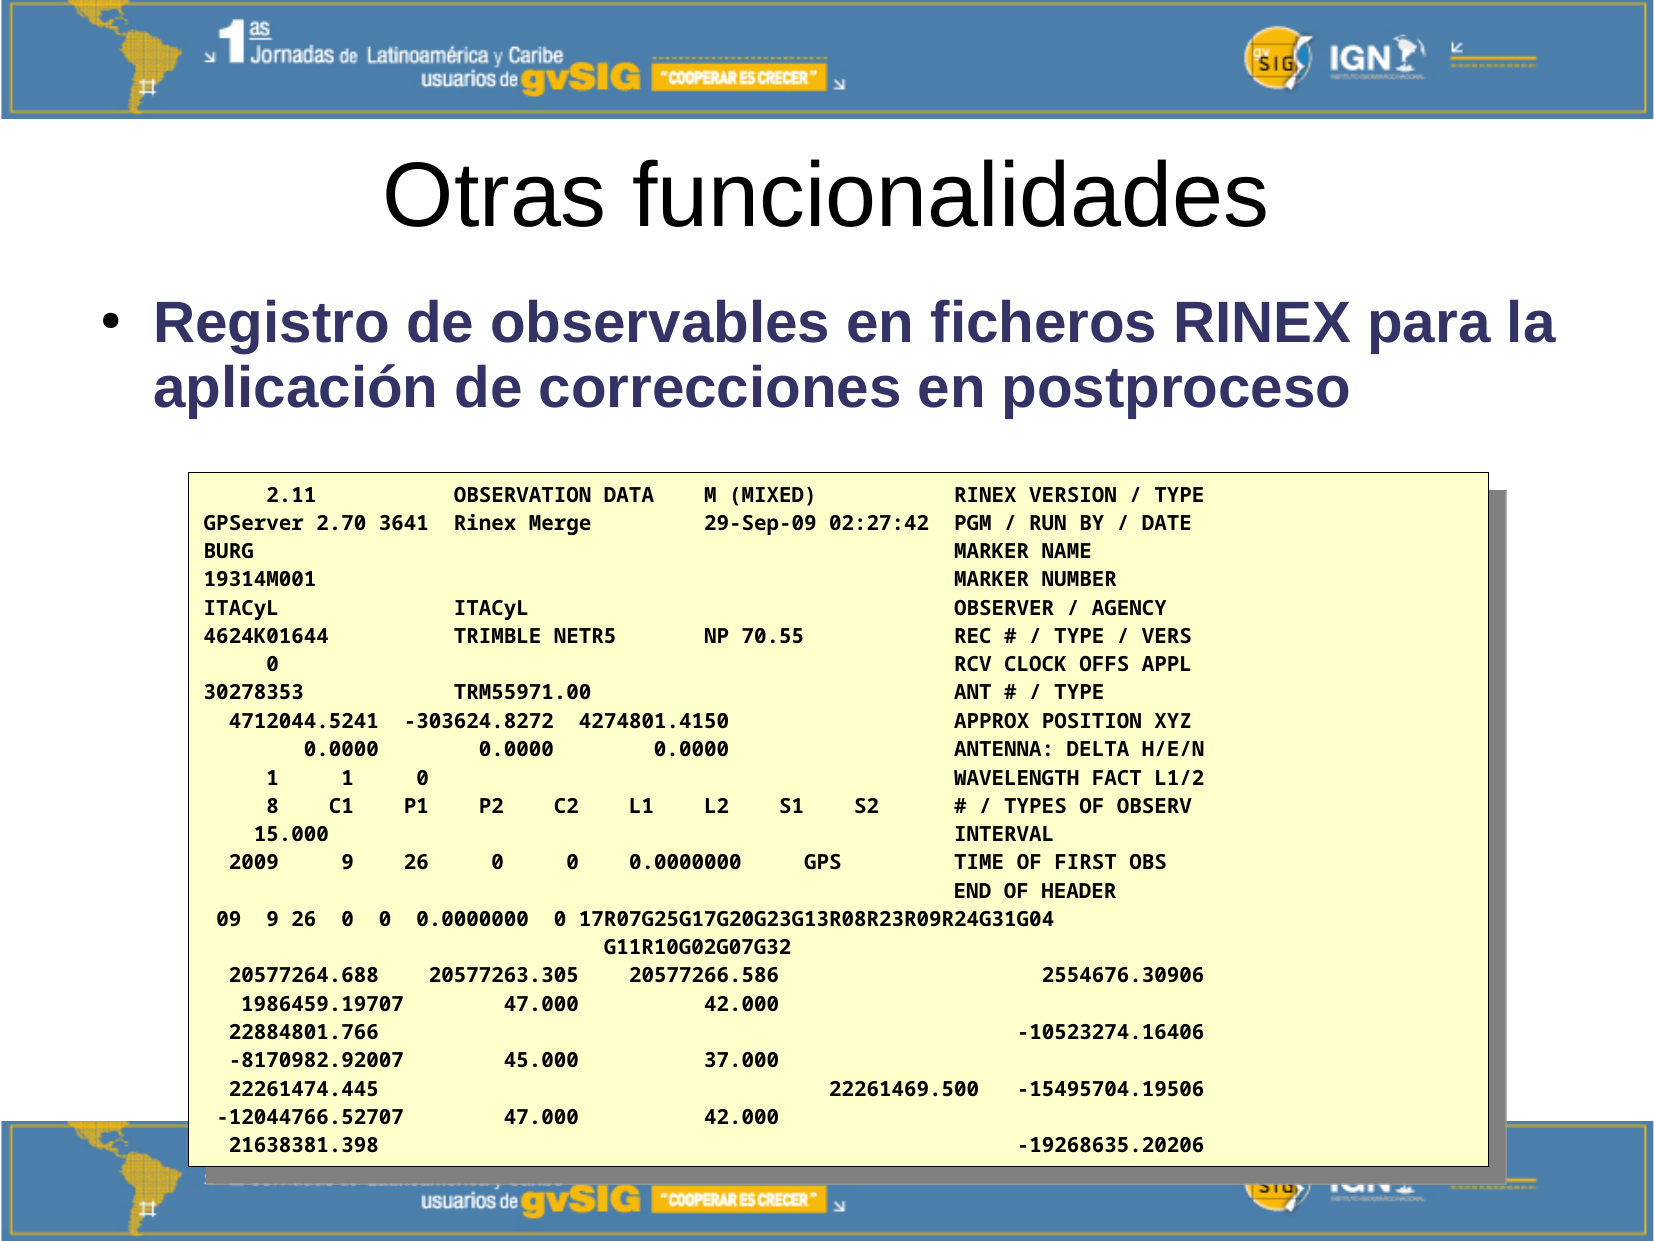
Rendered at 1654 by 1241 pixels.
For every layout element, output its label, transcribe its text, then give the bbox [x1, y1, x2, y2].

picture [0, 0, 1654, 119]
list Registro de observables en ficheros RINEX para la aplicación de correcciones en postproceso [82, 290, 1571, 1109]
picture [0, 1121, 1654, 1241]
text_box 2.11 OBSERVATION DATA M (MIXED) RINEX VERSION / TYPE GPServer 2.70 3641 Rinex Merge 29-Sep-09 02:27:42 PGM / RUN BY / DATE BURG MARKER NAME 19314M001 MARKER NUMBER ITACyL ITACyL OBSERVER / AGENCY 4624K01644 TRIMBLE NETR5 NP 70.55 REC # / TYPE / VERS 0 RCV CLOCK OFFS APPL 30278353 TRM55971.00 ANT # / TYPE 4712044.5241 -303624.8272 4274801.4150 APPROX POSITION XYZ 0.0000 0.0000 0.0000 ANTENNA: DELTA H/E/N 1 1 0 WAVELENGTH FACT L1/2 8 C1 P1 P2 C2 L1 L2 S1 S2 # / TYPES OF OBSERV 15.000 INTERVAL 2009 9 26 0 0 0.0000000 GPS TIME OF FIRST OBS END OF HEADER 09 9 26 0 0 0.0000000 0 17R07G25G17G20G23G13R08R23R09R24G31G04 G11R10G02G07G32 20577264.688 20577263.305 20577266.586 2554676.30906 1986459.19707 47.000 42.000 22884801.766 -10523274.16406 -8170982.92007 45.000 37.000 22261474.445 22261469.500 -15495704.19506 -12044766.52707 47.000 42.000 21638381.398 -19268635.20206 [188, 472, 1489, 1041]
title Otras funcionalidades [82, 90, 1571, 290]
